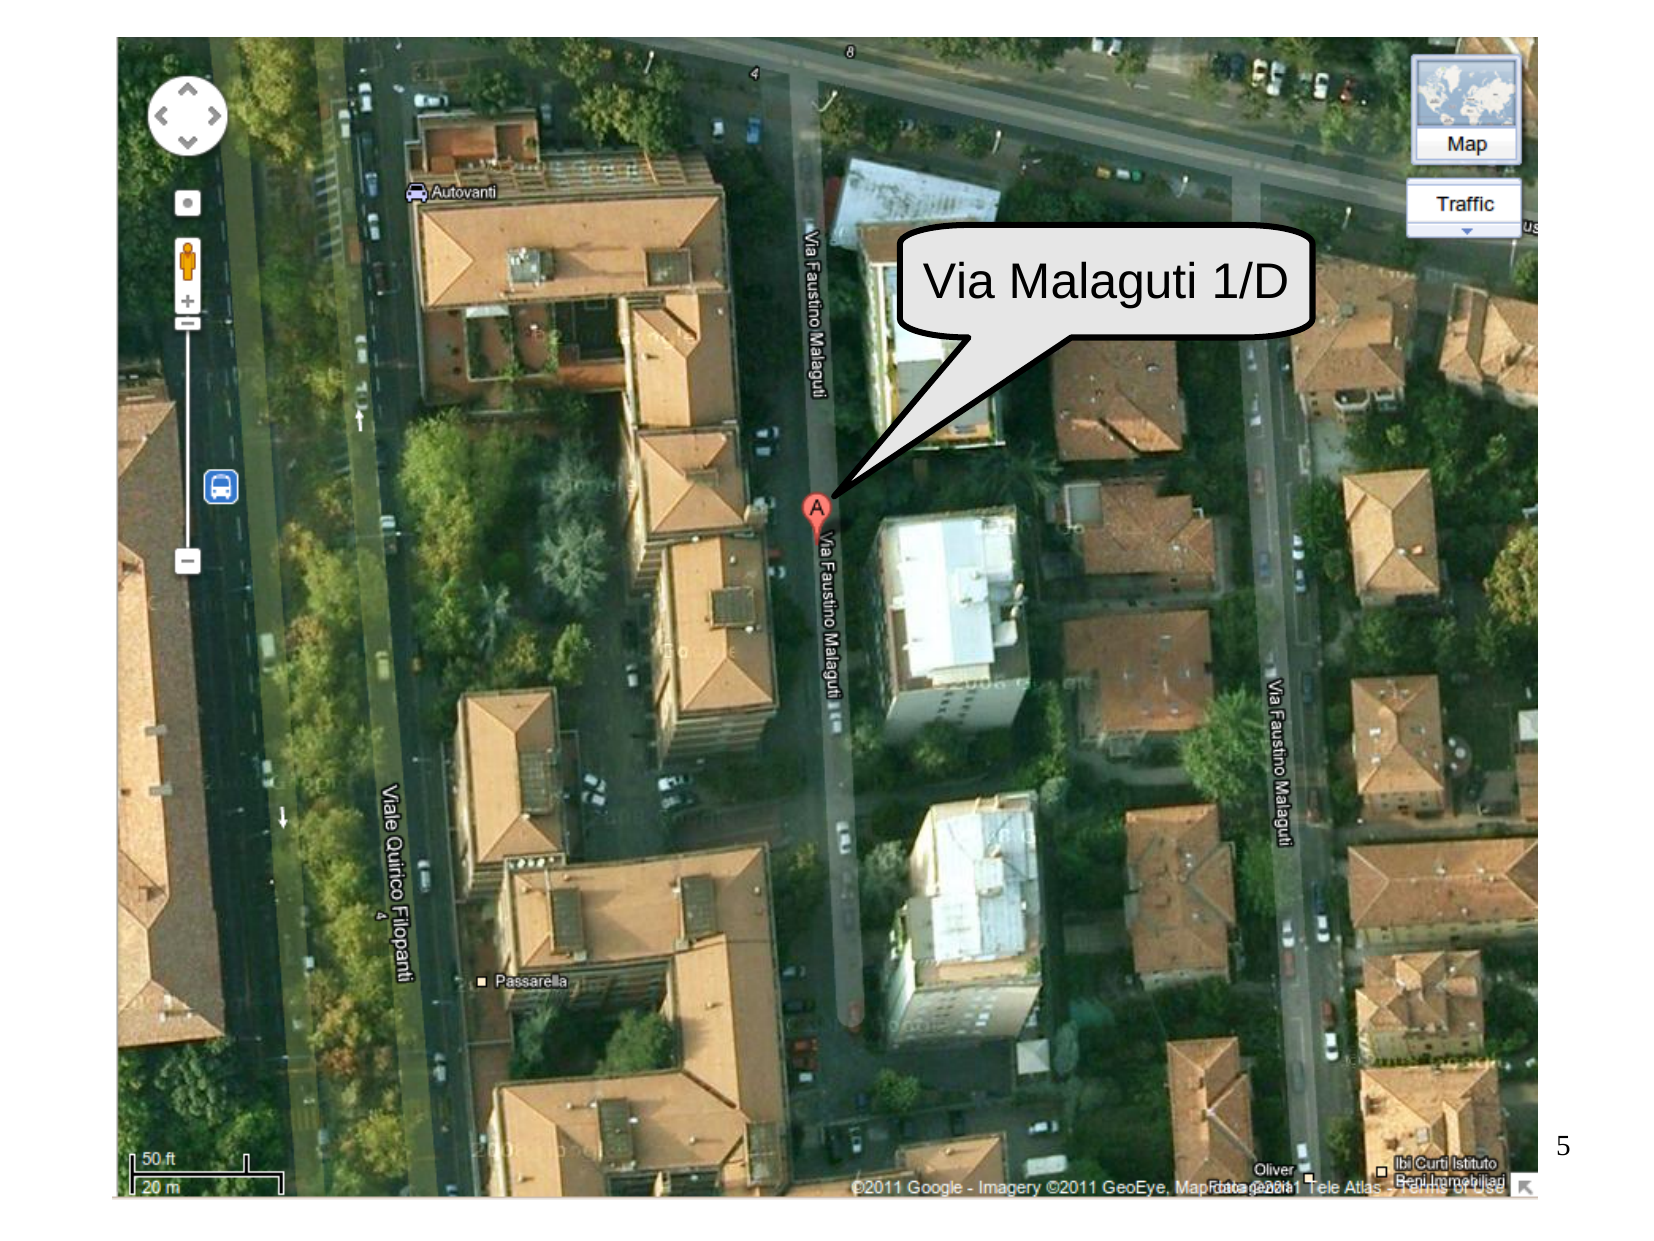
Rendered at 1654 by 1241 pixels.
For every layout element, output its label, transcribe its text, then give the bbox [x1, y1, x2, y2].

picture [112, 37, 1538, 1201]
text_box Via Malaguti 1/D [834, 224, 1313, 497]
